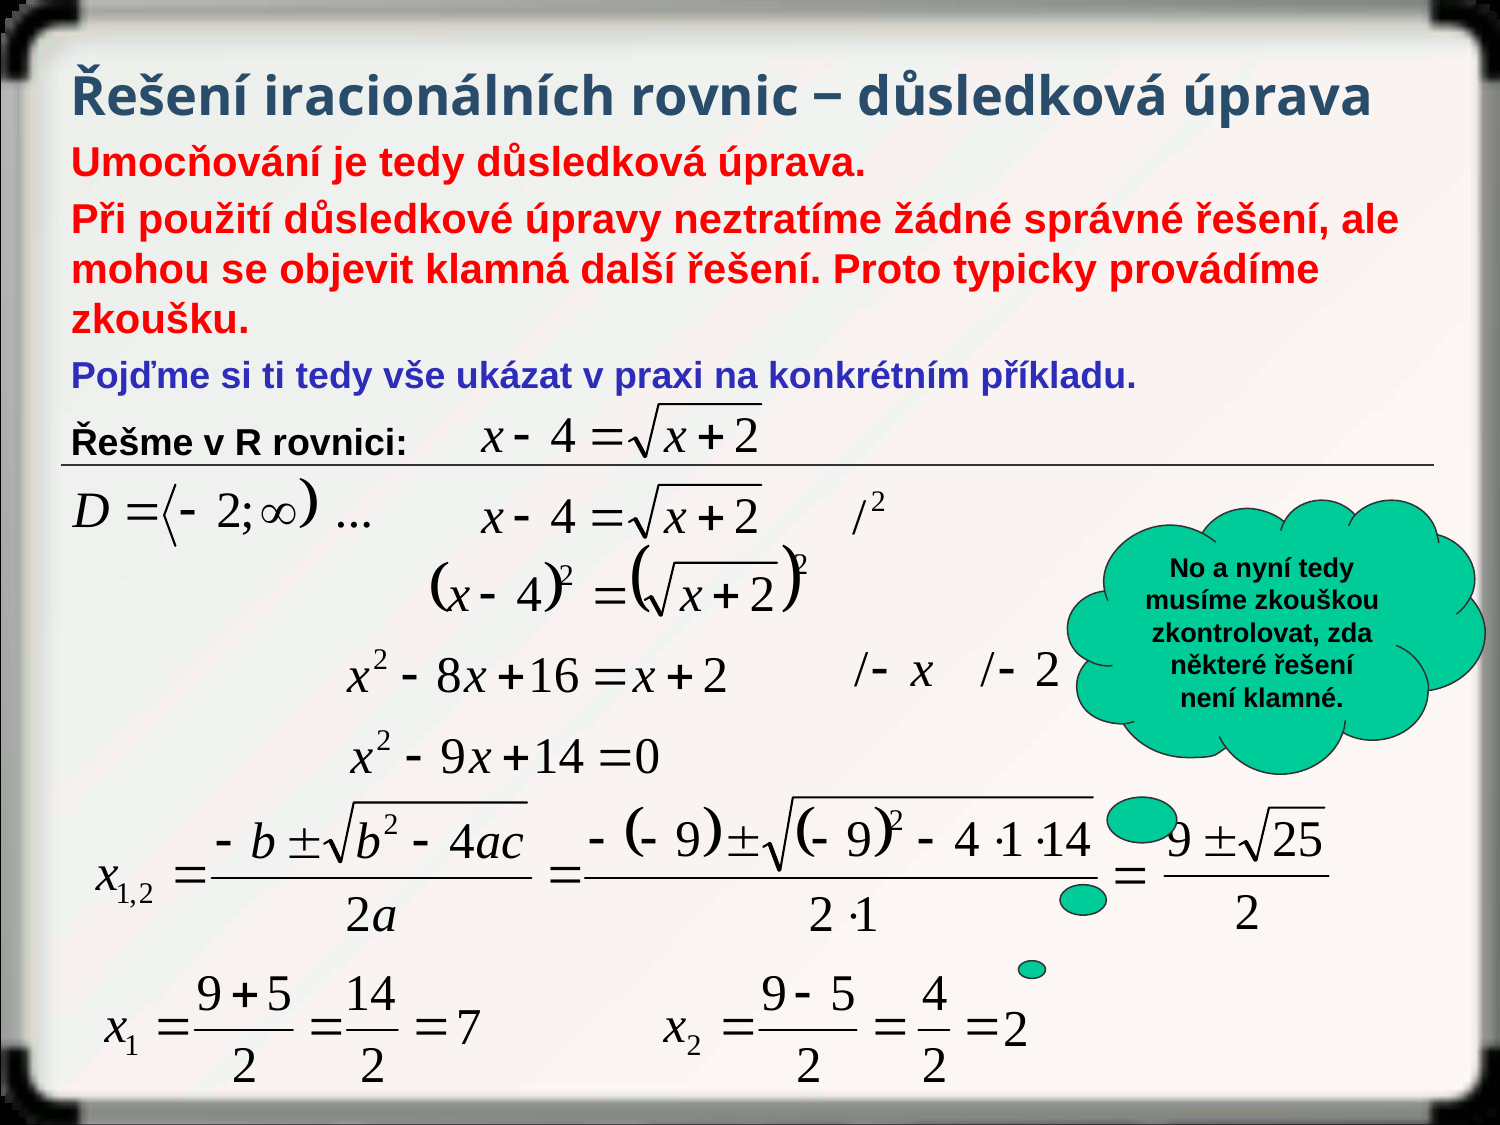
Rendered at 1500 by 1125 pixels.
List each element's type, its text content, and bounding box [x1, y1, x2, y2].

chart [422, 473, 820, 634]
text_box Při použití důsledkové úpravy neztratíme žádné správné řešení, ale mohou se objevit klamná další řešení. Proto typicky provádíme zkoušku. [55, 219, 1445, 315]
chart [63, 472, 380, 558]
chart [85, 717, 1148, 943]
text_box No a nyní tedy musíme zkouškou zkontrolovat, zda některé řešení není klamné. [1059, 884, 1107, 916]
picture [0, 0, 1500, 1125]
text_box No a nyní tedy musíme zkouškou zkontrolovat, zda některé řešení není klamné. [1067, 500, 1486, 775]
text_box Umocňování je tedy důsledková úprava. [55, 112, 1445, 207]
chart [909, 960, 1039, 1094]
chart [336, 636, 739, 706]
text_box No a nyní tedy musíme zkouškou zkontrolovat, zda některé řešení není klamné. [1107, 797, 1177, 843]
text_box Řešení iracionálních rovnic ‒ důsledková úprava [55, 54, 1430, 112]
text_box Řešme v R rovnici: [55, 392, 1408, 488]
chart [845, 639, 1068, 708]
text_box Pojďme si ti tedy vše ukázat v praxi na konkrétním příkladu. [55, 326, 1445, 421]
chart [653, 960, 906, 1094]
chart [94, 960, 492, 1094]
chart [1156, 794, 1340, 941]
chart [843, 479, 895, 548]
